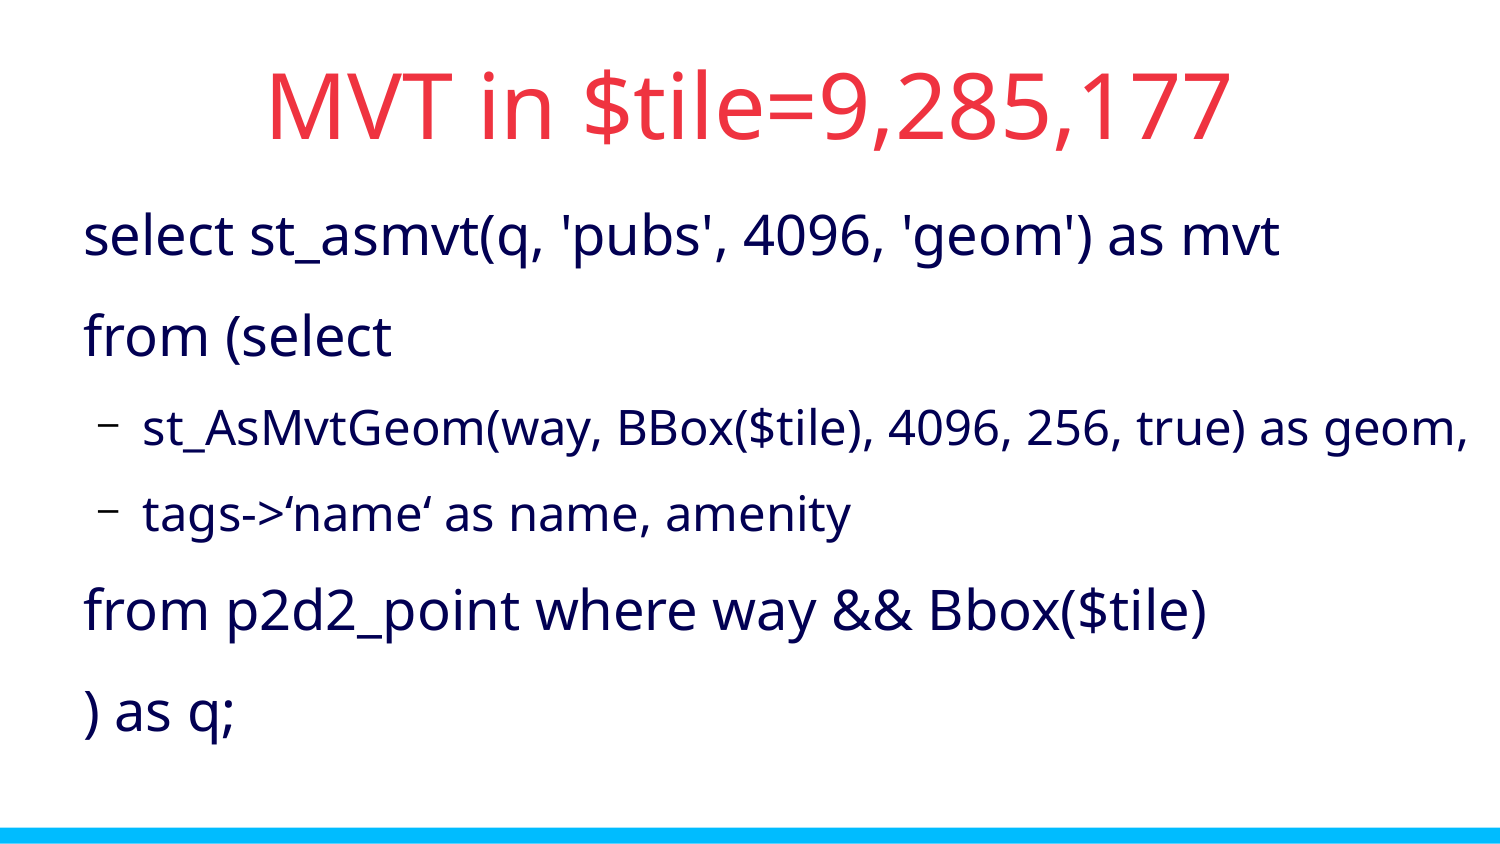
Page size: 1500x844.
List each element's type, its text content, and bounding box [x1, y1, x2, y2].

list select st_asmvt(q, 'pubs', 4096, 'geom') as mvt from (select st_AsMvtGeom(way, BBox($tile), 4096, 256, true) as geom, tags->‘name‘ as name, amenity from p2d2_point where way && Bbox($tile) ) as q; [23, 195, 1477, 804]
title MVT in $tile=9,285,177 [75, 33, 1425, 175]
